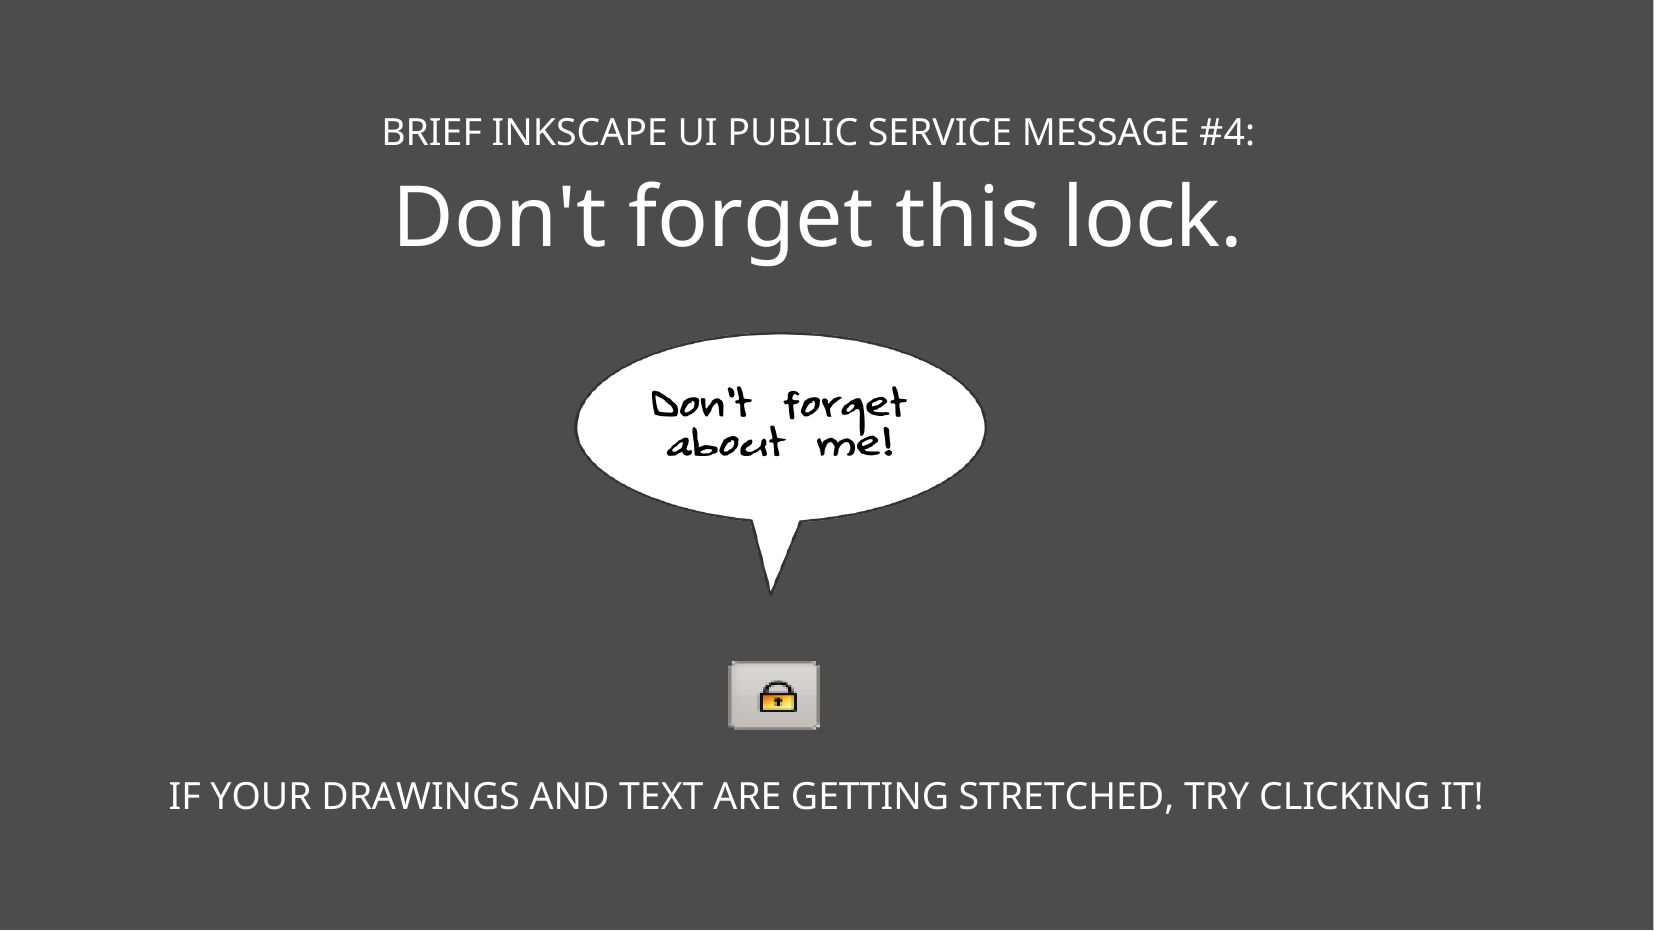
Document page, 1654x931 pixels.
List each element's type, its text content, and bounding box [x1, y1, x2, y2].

title BRIEF INKSCAPE UI PUBLIC SERVICE MESSAGE #4: [112, 100, 1525, 169]
title IF YOUR DRAWINGS AND TEXT ARE GETTING STRETCHED, TRY CLICKING IT! [83, 762, 1571, 835]
picture [574, 332, 987, 732]
title Don't forget this lock. [112, 169, 1525, 301]
